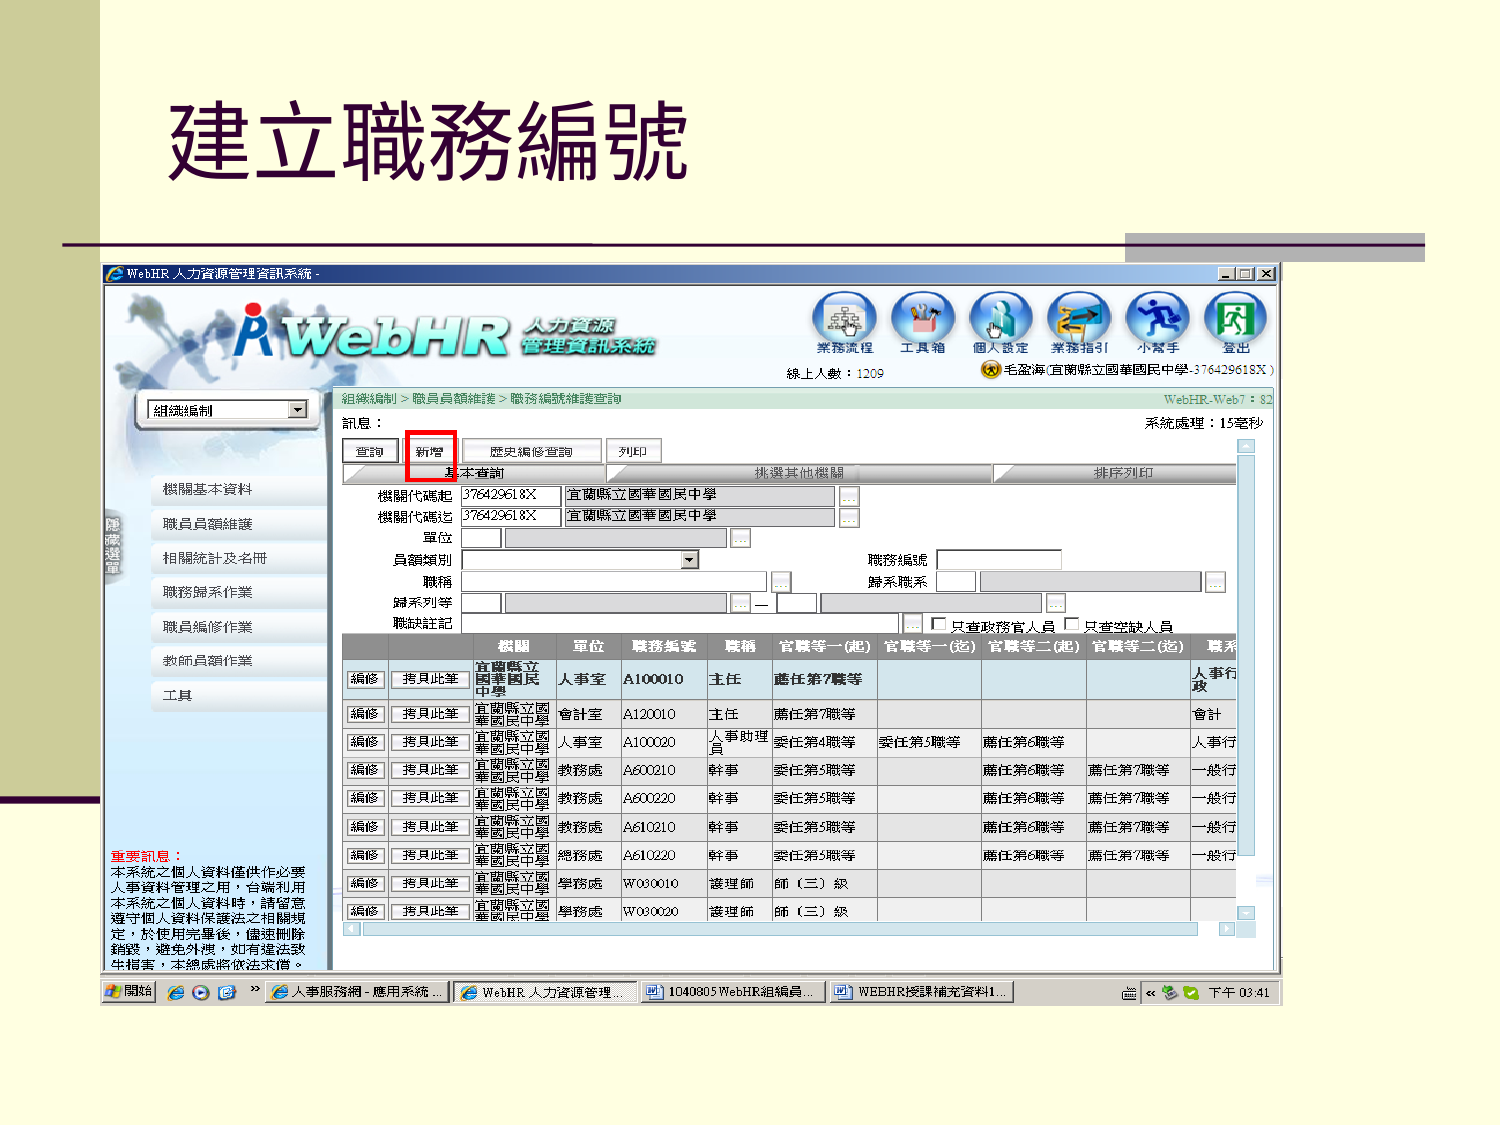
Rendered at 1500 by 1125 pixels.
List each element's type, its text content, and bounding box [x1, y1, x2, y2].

title 建立職務編號 [150, 45, 1426, 234]
picture [100, 262, 1283, 1006]
